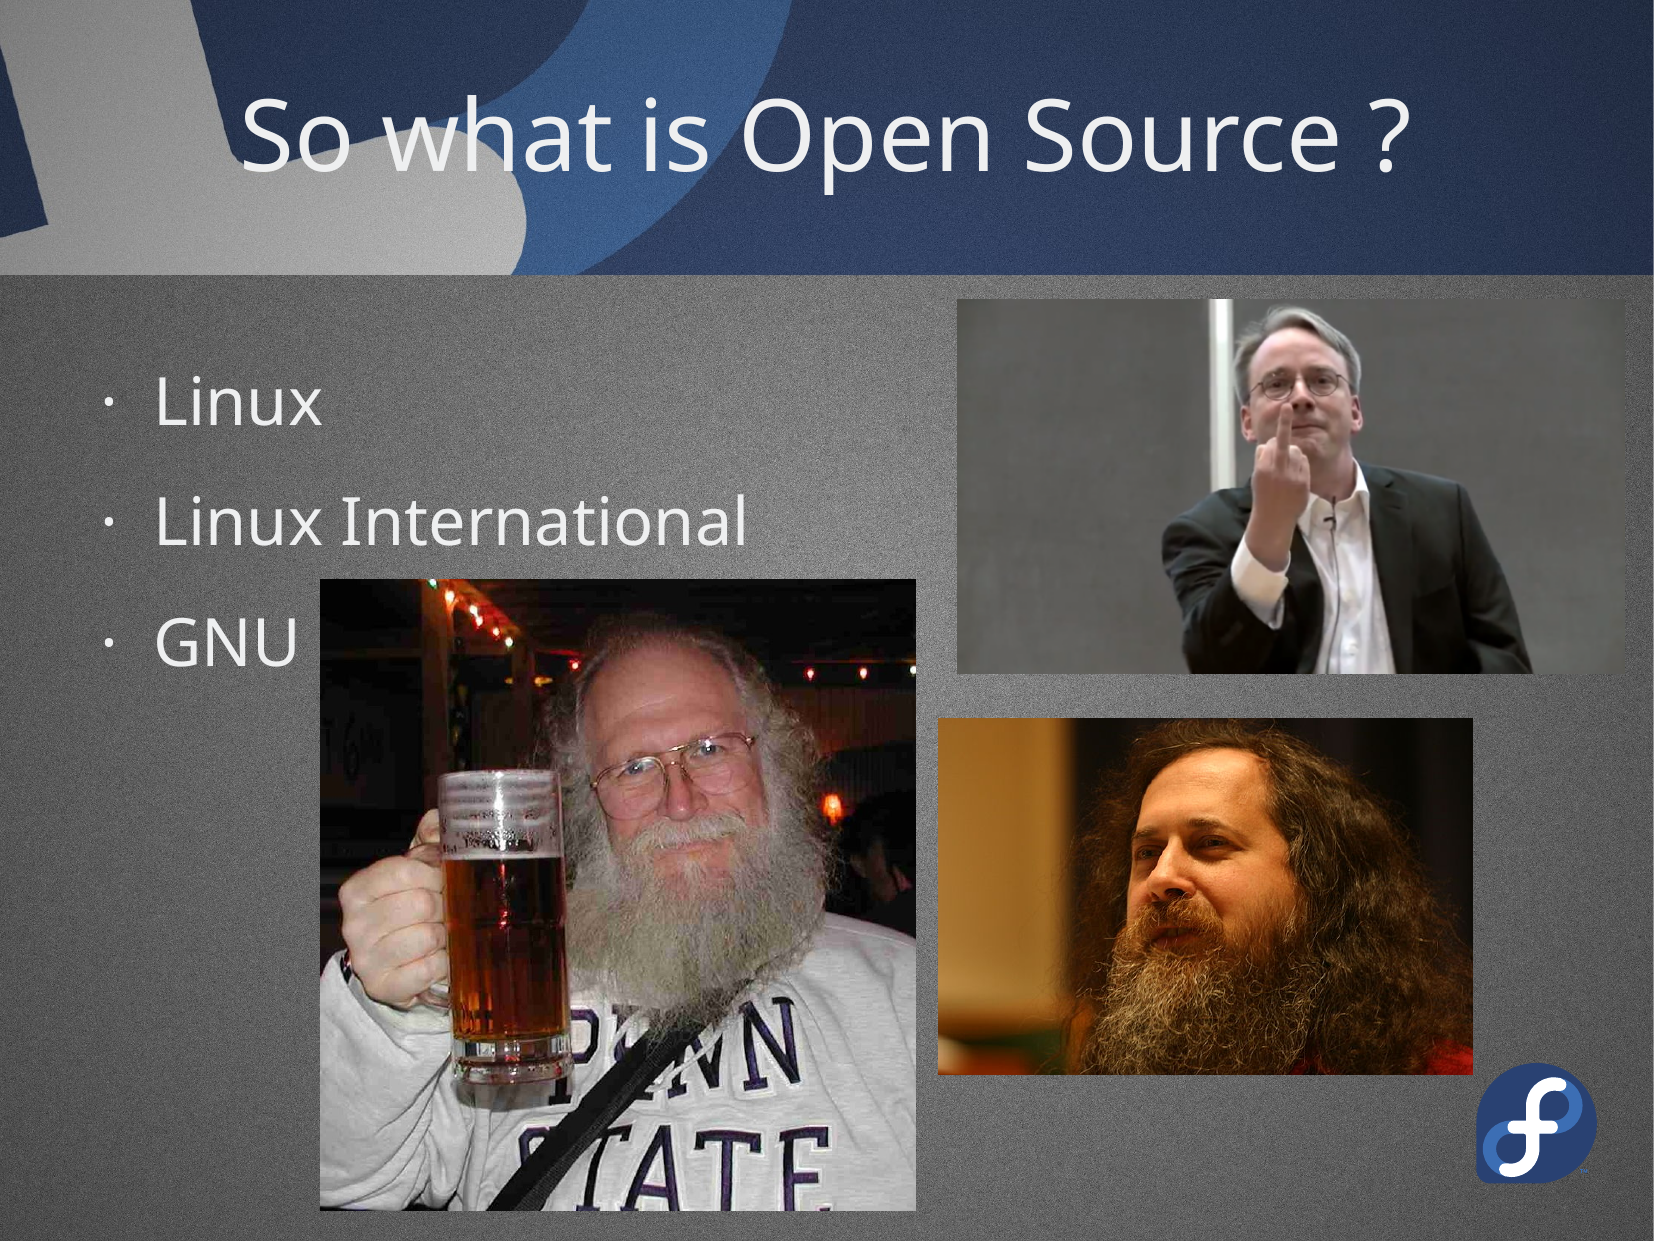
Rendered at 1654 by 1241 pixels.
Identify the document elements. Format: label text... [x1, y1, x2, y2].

list Linux Linux International GNU [82, 354, 1560, 1063]
picture [0, 0, 1654, 1241]
title So what is Open Source ? [88, 29, 1565, 237]
